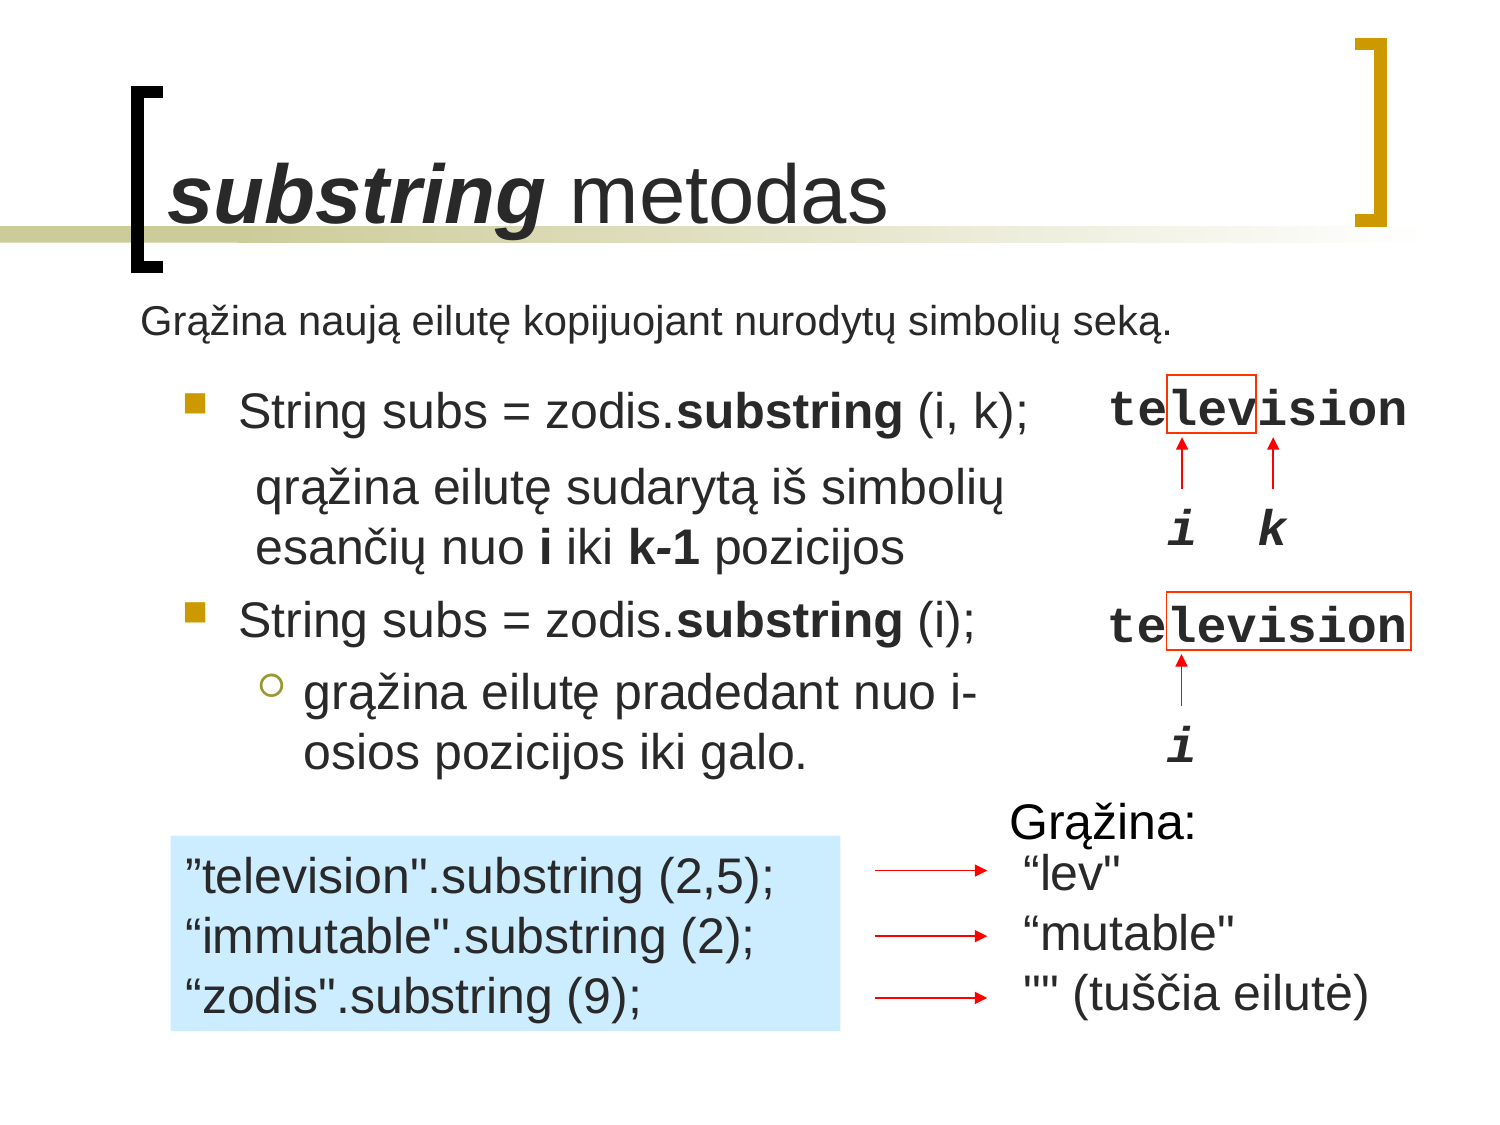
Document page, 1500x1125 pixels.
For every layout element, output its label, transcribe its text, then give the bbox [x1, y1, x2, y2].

text_box Grąžina naują eilutę kopijuojant nurodytų simbolių seką. [125, 285, 1411, 352]
list String subs = zodis.substring (i, k); qrąžina eilutę sudarytą iš simbolių esančių nuo i iki k-1 pozicijos String subs = zodis.substring (i); grąžina eilutę pradedant nuo i-osios pozicijos iki galo. [167, 370, 1084, 793]
text_box “lev" “mutable" "" (tuščia eilutė) [1008, 832, 1417, 1028]
title substring metodas [152, 15, 1328, 248]
text_box ”television".substring (2,5); “immutable".substring (2); “zodis".substring (9); [170, 835, 841, 1032]
text_box television i k [1062, 368, 1427, 564]
text_box Grąžina: [984, 781, 1223, 858]
text_box television i [1084, 585, 1426, 781]
